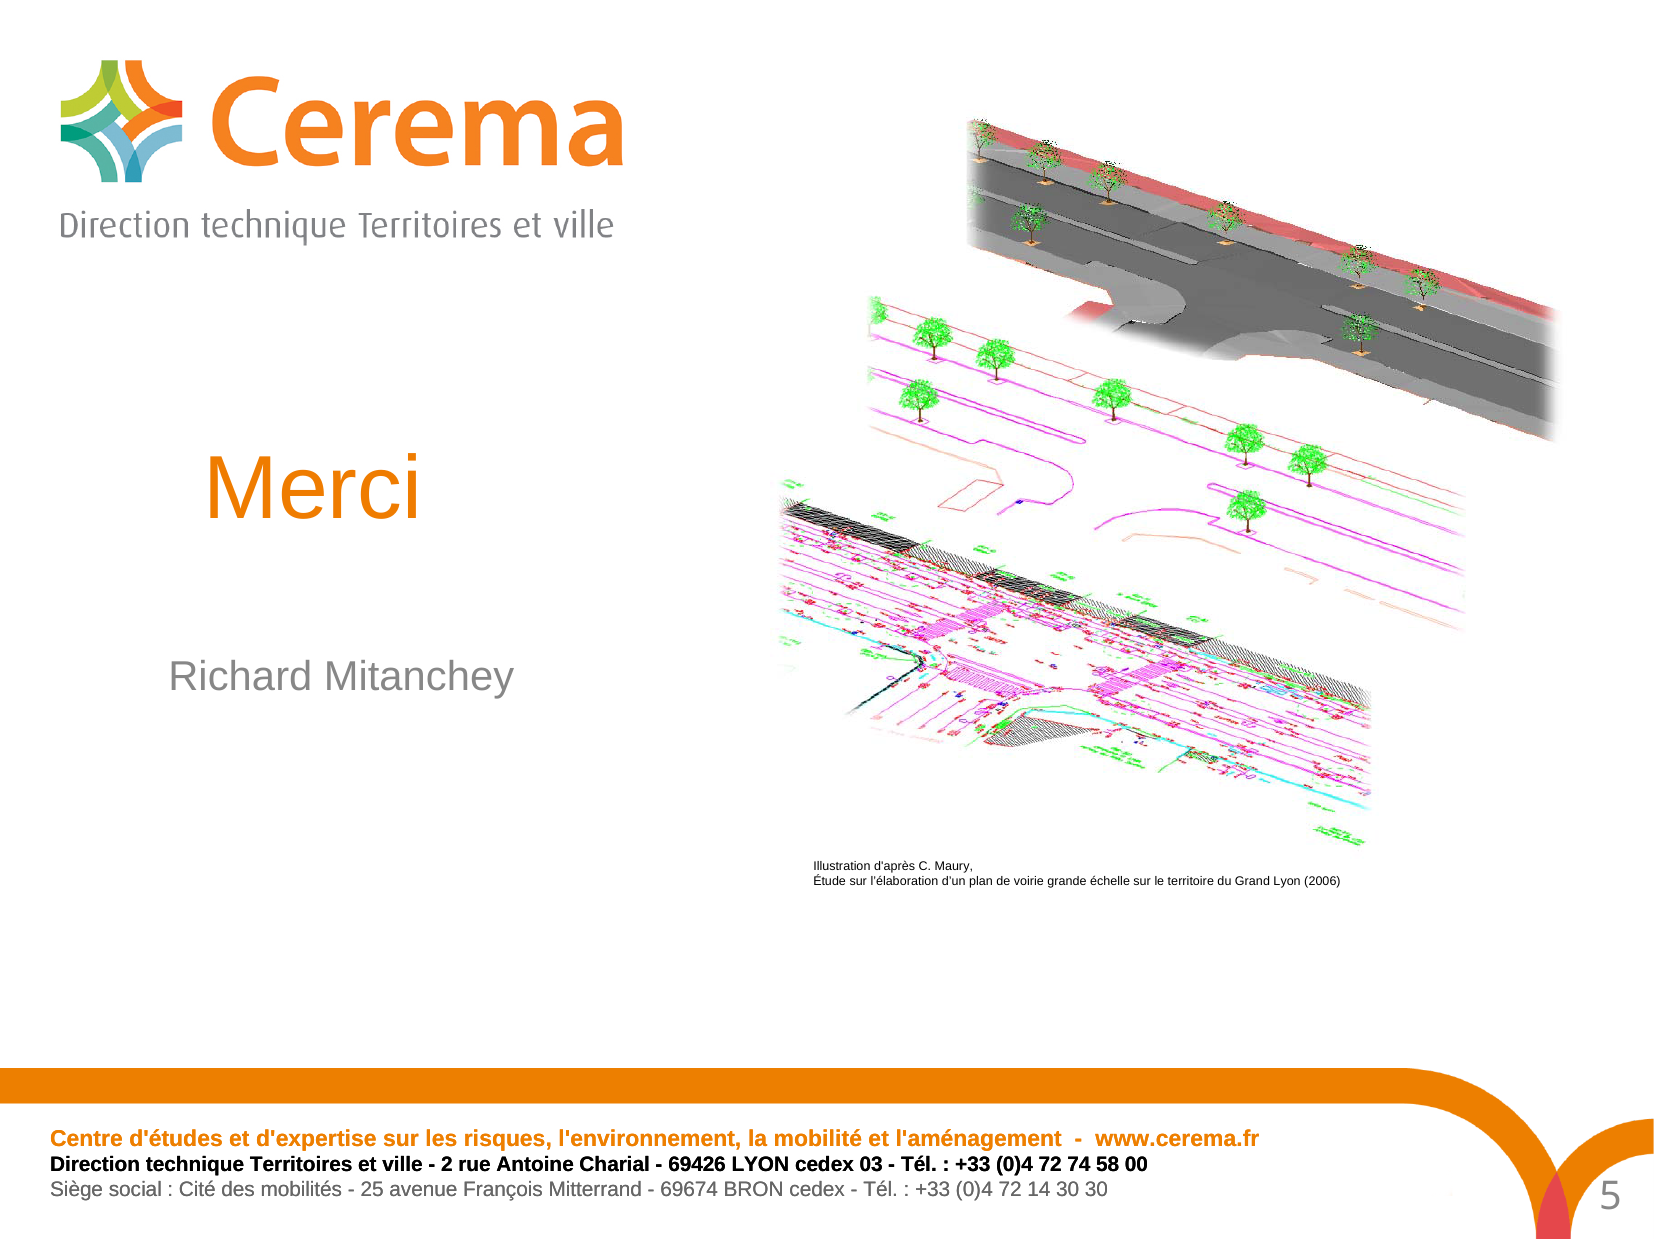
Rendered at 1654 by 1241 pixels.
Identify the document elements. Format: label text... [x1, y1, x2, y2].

picture [755, 94, 1583, 866]
picture [0, 0, 684, 291]
text_box Richard Mitanchey [153, 641, 1595, 957]
text_box Illustration d'après C. Maury, Étude sur l’élaboration d’un plan de voirie grande échelle sur le territoire du Grand Lyon (2006) [798, 850, 1359, 896]
text_box Merci [188, 442, 755, 554]
picture [0, 1068, 1654, 1239]
text_box Centre d'études et d'expertise sur les risques, l'environnement, la mobilité et l'aménagement - www.cerema.fr Direction technique Territoires et ville - 2 rue Antoine Charial - 69426 LYON cedex 03 - Tél. : +33 (0)4 72 74 58 00 Siège social : Cité des mobilités - 25 avenue François Mitterrand - 69674 BRON cedex - Tél. : +33 (0)4 72 14 30 30 [35, 1116, 1394, 1217]
